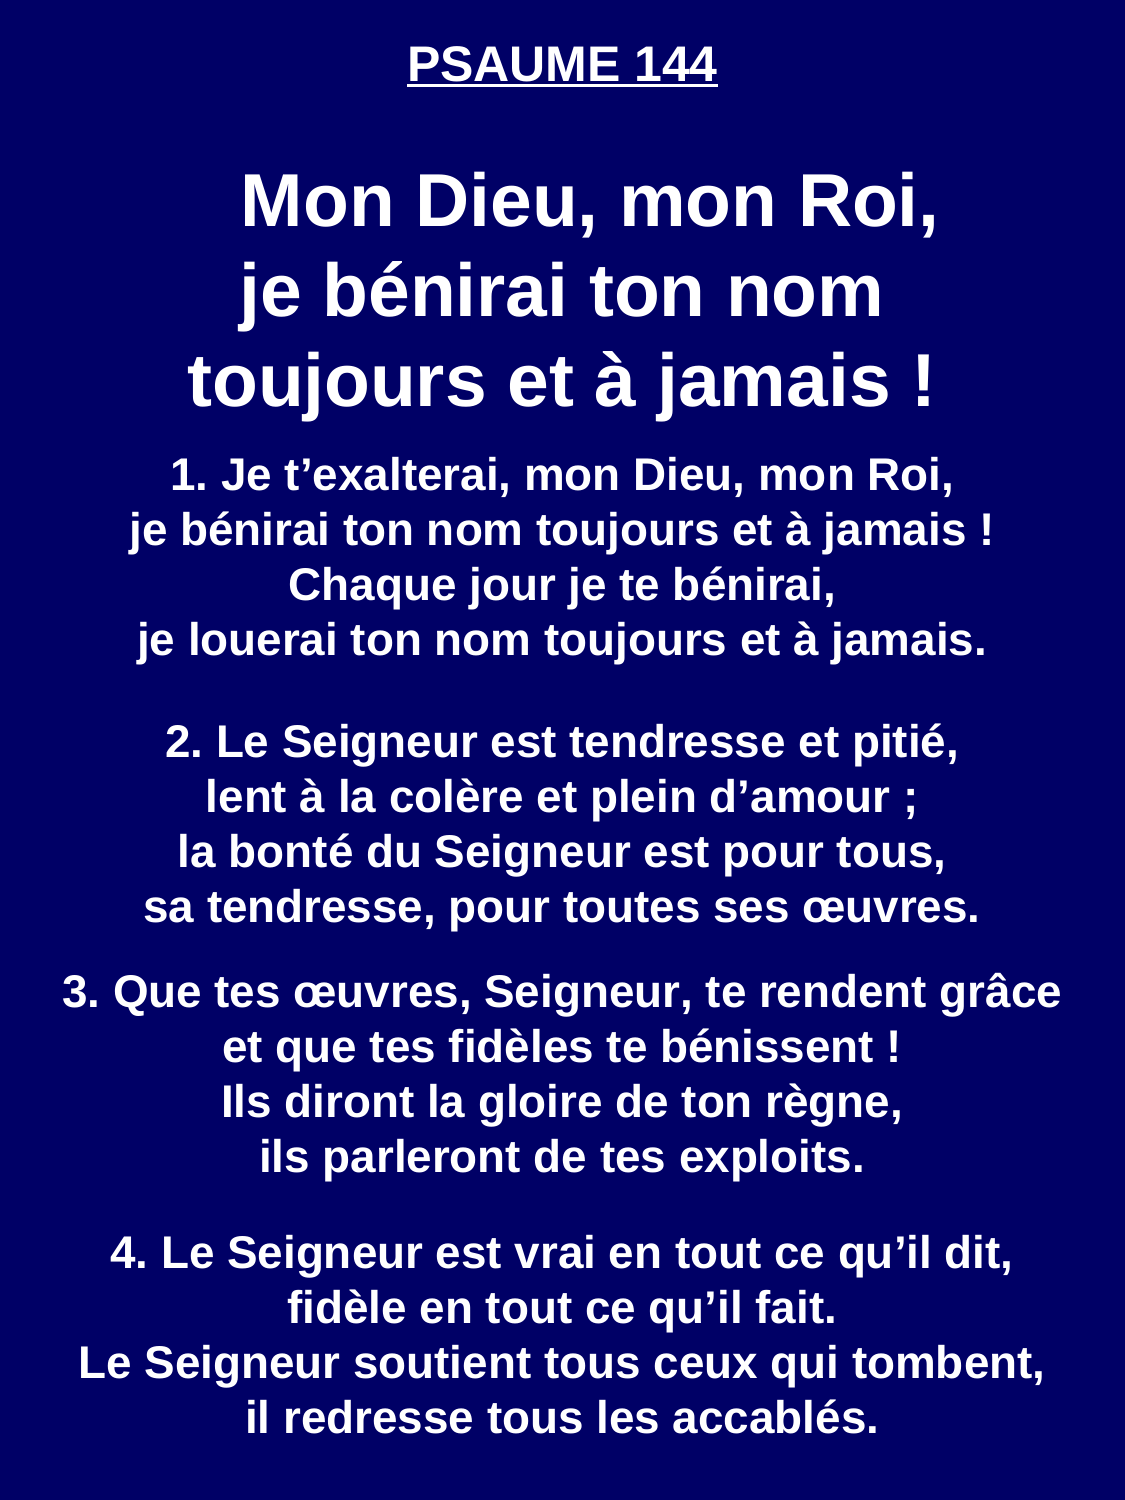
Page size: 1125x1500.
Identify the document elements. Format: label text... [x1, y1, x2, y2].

text_box PSAUME 144 Mon Dieu, mon Roi, je bénirai ton nom toujours et à jamais ! 1. Je t’exalterai, mon Dieu, mon Roi, je bénirai ton nom toujours et à jamais ! Chaque jour je te bénirai, je louerai ton nom toujours et à jamais. 2. Le Seigneur est tendresse et pitié, lent à la colère et plein d’amour ; la bonté du Seigneur est pour tous, sa tendresse, pour toutes ses œuvres. 3. Que tes œuvres, Seigneur, te rendent grâce et que tes fidèles te bénissent ! Ils diront la gloire de ton règne, ils parleront de tes exploits. 4. Le Seigneur est vrai en tout ce qu’il dit, fidèle en tout ce qu’il fait. Le Seigneur soutient tous ceux qui tombent, il redresse tous les accablés. [47, 23, 1078, 1451]
